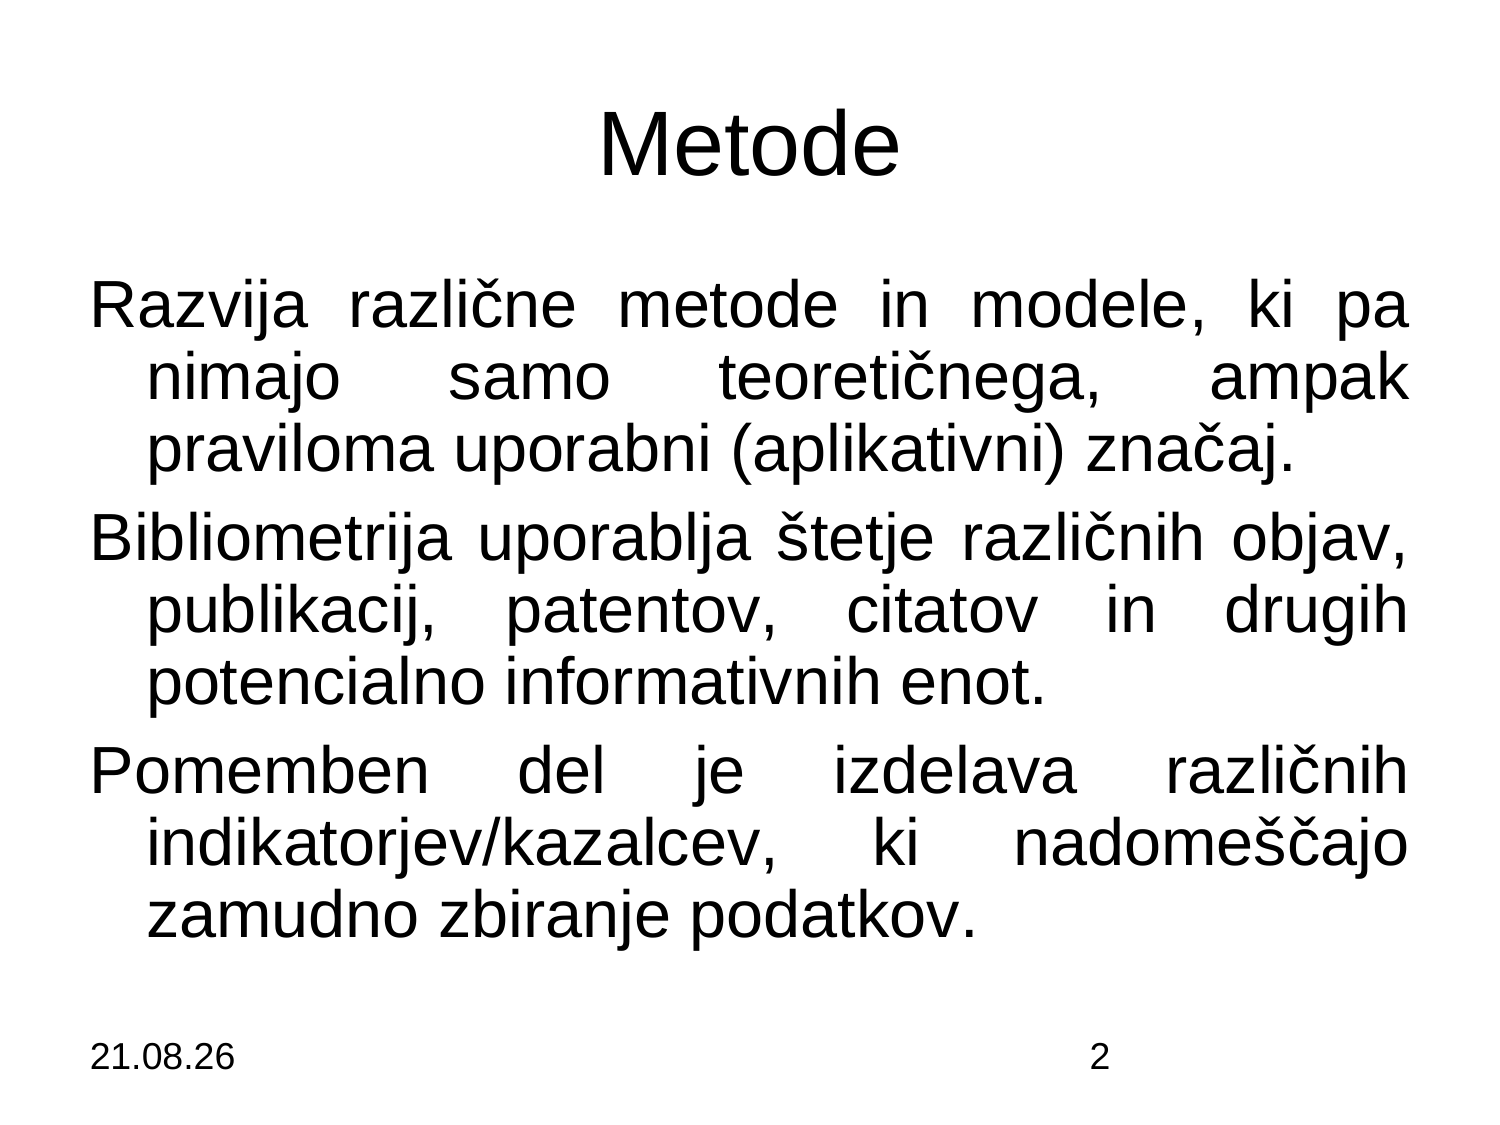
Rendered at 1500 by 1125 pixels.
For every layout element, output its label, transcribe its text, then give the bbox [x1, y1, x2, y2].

list Razvija različne metode in modele, ki pa nimajo samo teoretičnega, ampak praviloma uporabni (aplikativni) značaj. Bibliometrija uporablja štetje različnih objav, publikacij, patentov, citatov in drugih potencialno informativnih enot. Pomemben del je izdelava različnih indikatorjev/kazalcev, ki nadomeščajo zamudno zbiranje podatkov. [75, 262, 1426, 1048]
title Metode [75, 45, 1426, 233]
